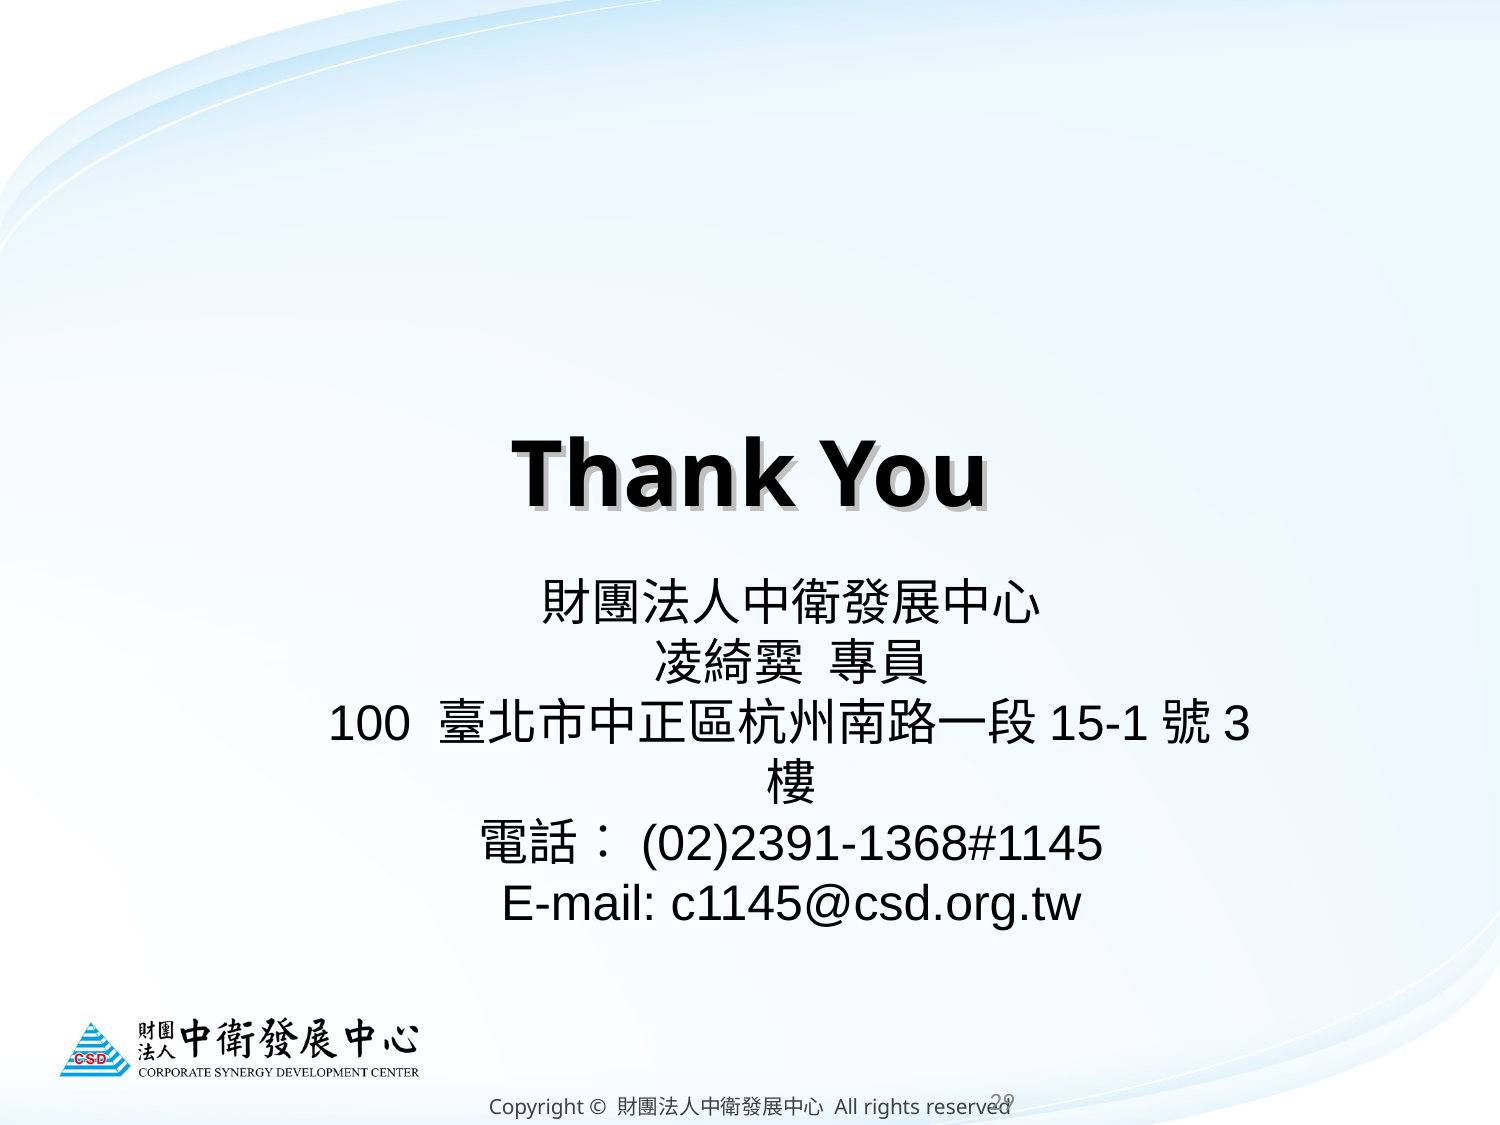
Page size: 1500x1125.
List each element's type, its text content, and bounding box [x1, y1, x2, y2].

text_box 29 [974, 1070, 1325, 1125]
title Thank You [112, 349, 1388, 591]
text_box 財團法人中衛發展中心 凌綺霙 專員 100 臺北市中正區杭州南路一段15-1號3樓 電話︰(02)2391-1368#1145 E-mail: c1145@csd.org.tw [313, 562, 1270, 938]
